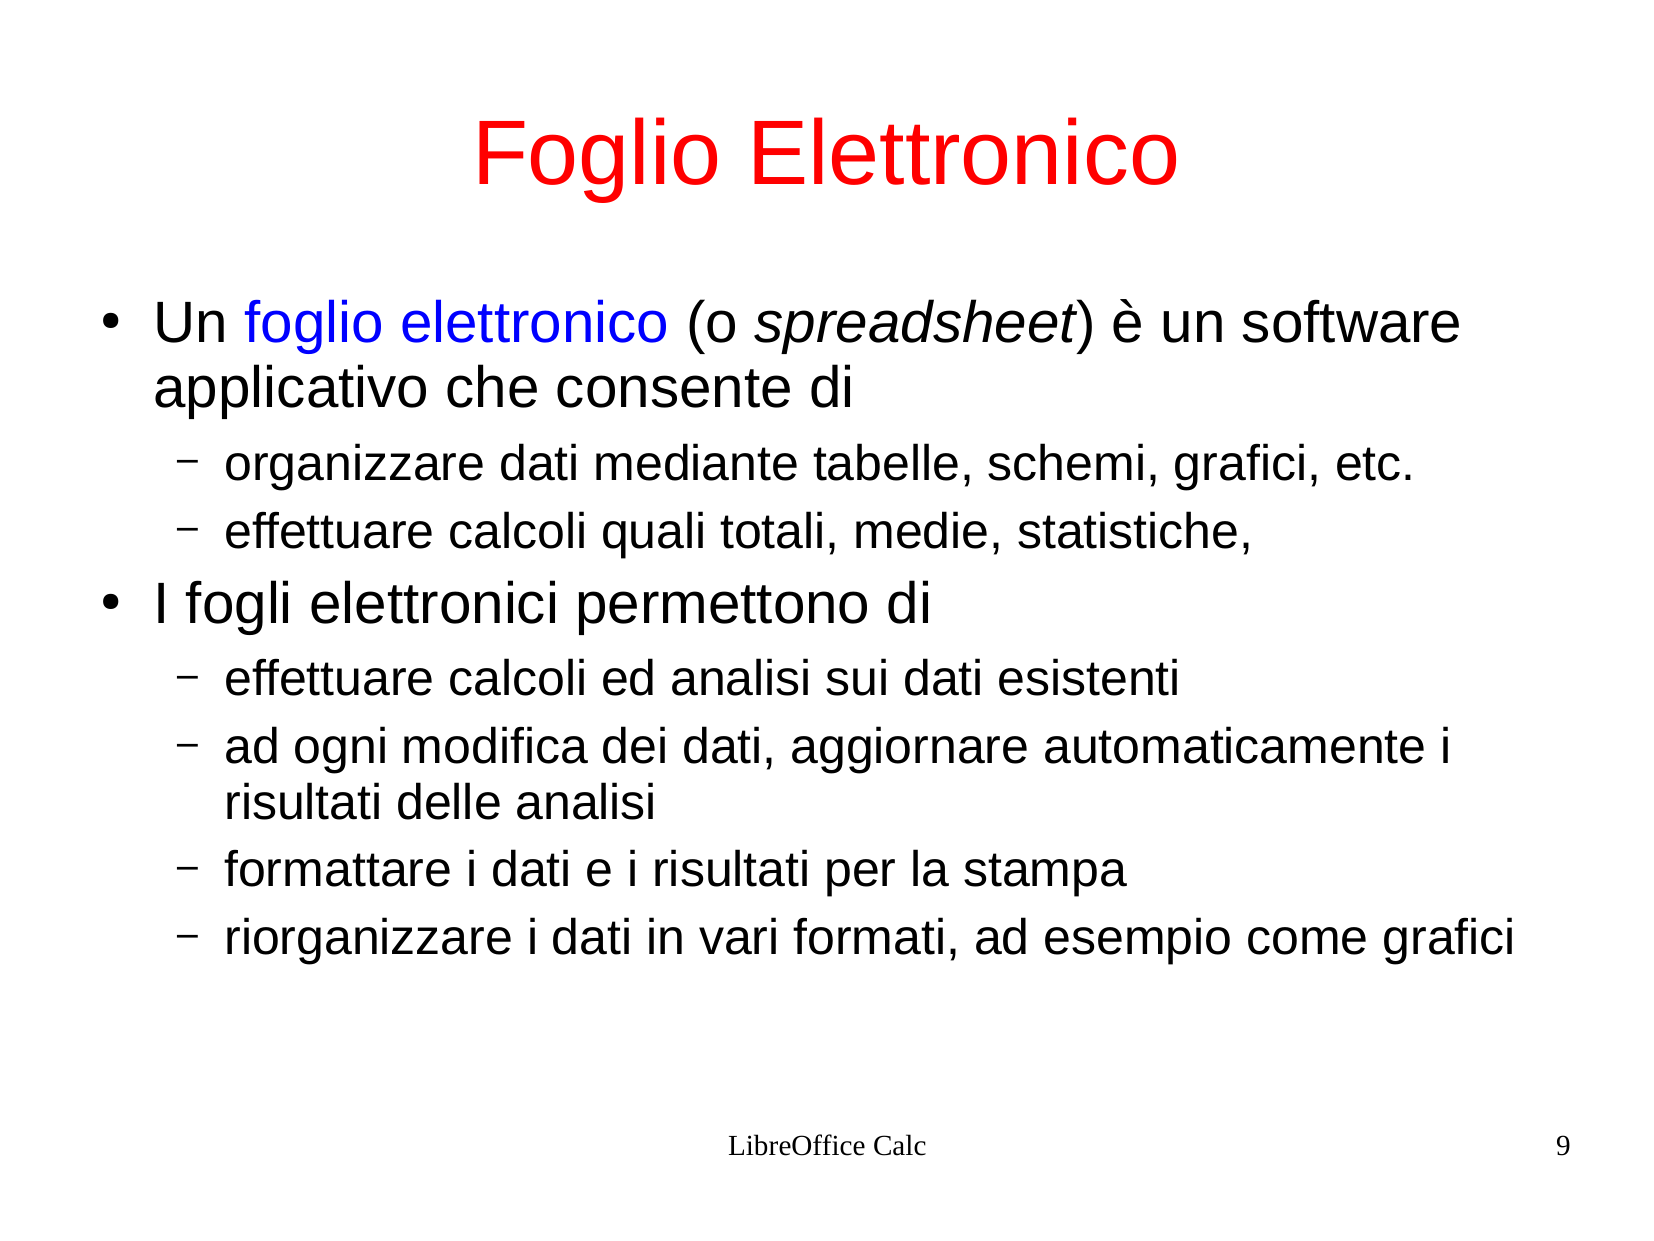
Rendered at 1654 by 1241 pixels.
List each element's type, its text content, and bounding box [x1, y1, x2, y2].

title Foglio Elettronico [82, 49, 1571, 257]
list Un foglio elettronico (o spreadsheet) è un software applicativo che consente di organizzare dati mediante tabelle, schemi, grafici, etc. effettuare calcoli quali totali, medie, statistiche, I fogli elettronici permettono di effettuare calcoli ed analisi sui dati esistenti ad ogni modifica dei dati, aggiornare automaticamente i risultati delle analisi formattare i dati e i risultati per la stampa riorganizzare i dati in vari formati, ad esempio come grafici [82, 290, 1571, 1109]
